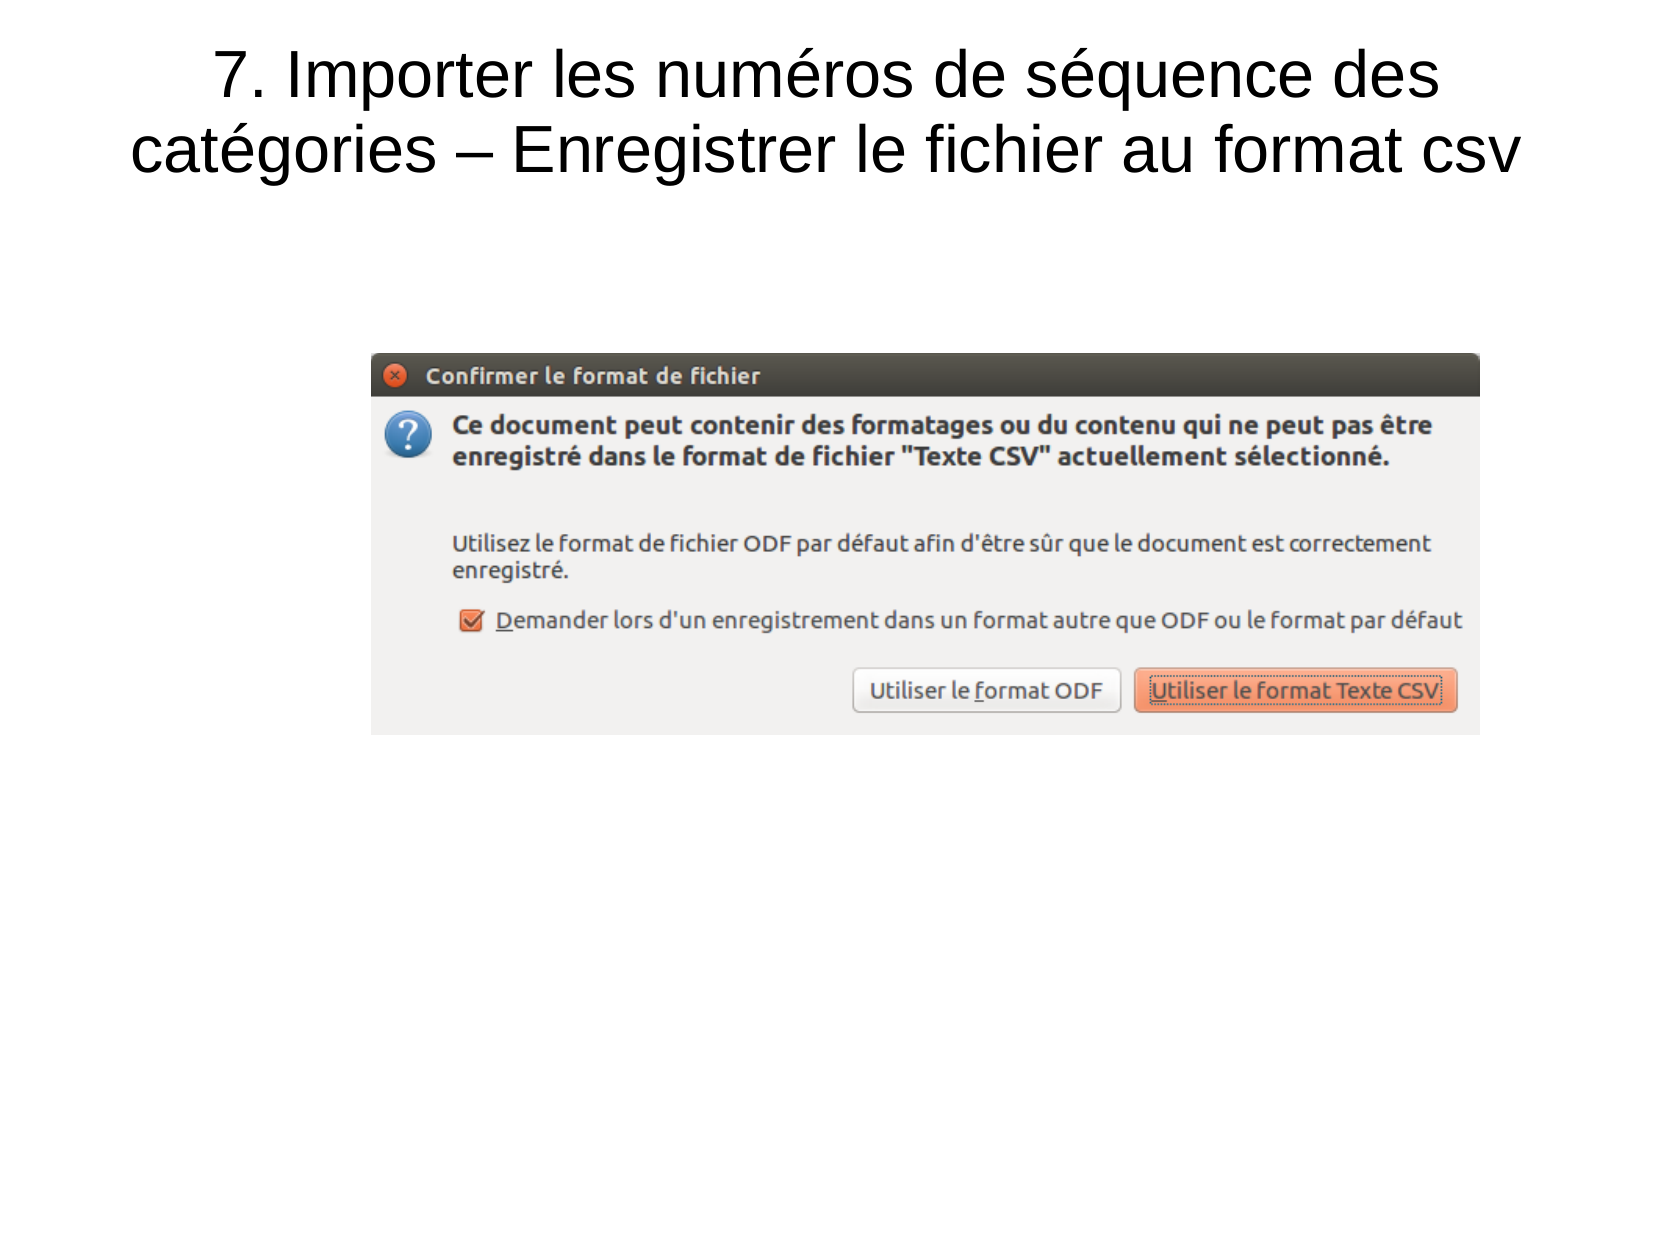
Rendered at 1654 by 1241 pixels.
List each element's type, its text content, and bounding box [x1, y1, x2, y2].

picture [371, 353, 1480, 735]
title 7. Importer les numéros de séquence des catégories – Enregistrer le fichier au format csv [82, 8, 1571, 216]
